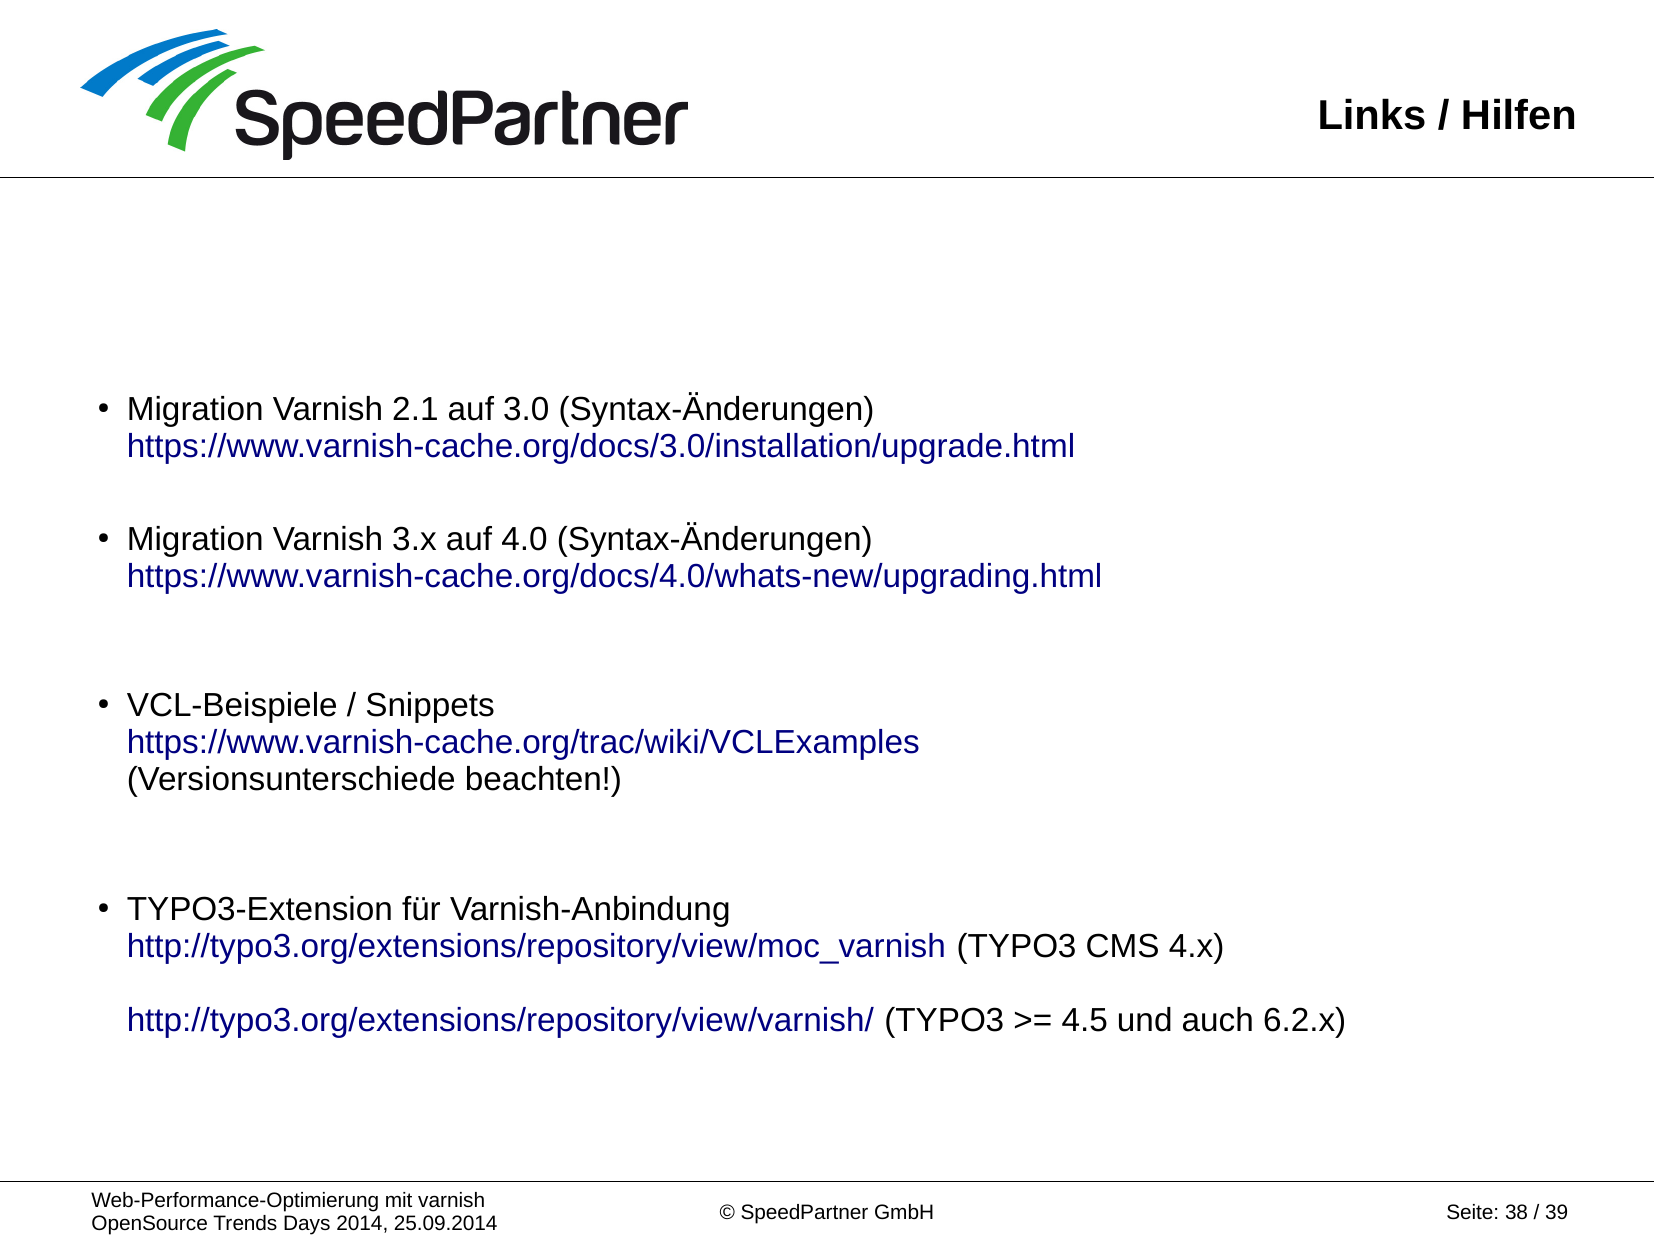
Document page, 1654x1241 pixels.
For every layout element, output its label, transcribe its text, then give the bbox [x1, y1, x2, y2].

picture [80, 29, 688, 160]
text_box Migration Varnish 2.1 auf 3.0 (Syntax-Änderungen) https://www.varnish-cache.org/docs/3.0/installation/upgrade.html Migration Varnish 3.x auf 4.0 (Syntax-Änderungen) https://www.varnish-cache.org/docs/4.0/whats-new/upgrading.html VCL-Beispiele / Snippets https://www.varnish-cache.org/trac/wiki/VCLExamples (Versionsunterschiede beachten!) TYPO3-Extension für Varnish-Anbindung http://typo3.org/extensions/repository/view/moc_varnish (TYPO3 CMS 4.x) http://typo3.org/extensions/repository/view/varnish/ (TYPO3 >= 4.5 und auch 6.2.x) [82, 253, 1565, 1177]
title Links / Hilfen [590, 70, 1577, 160]
